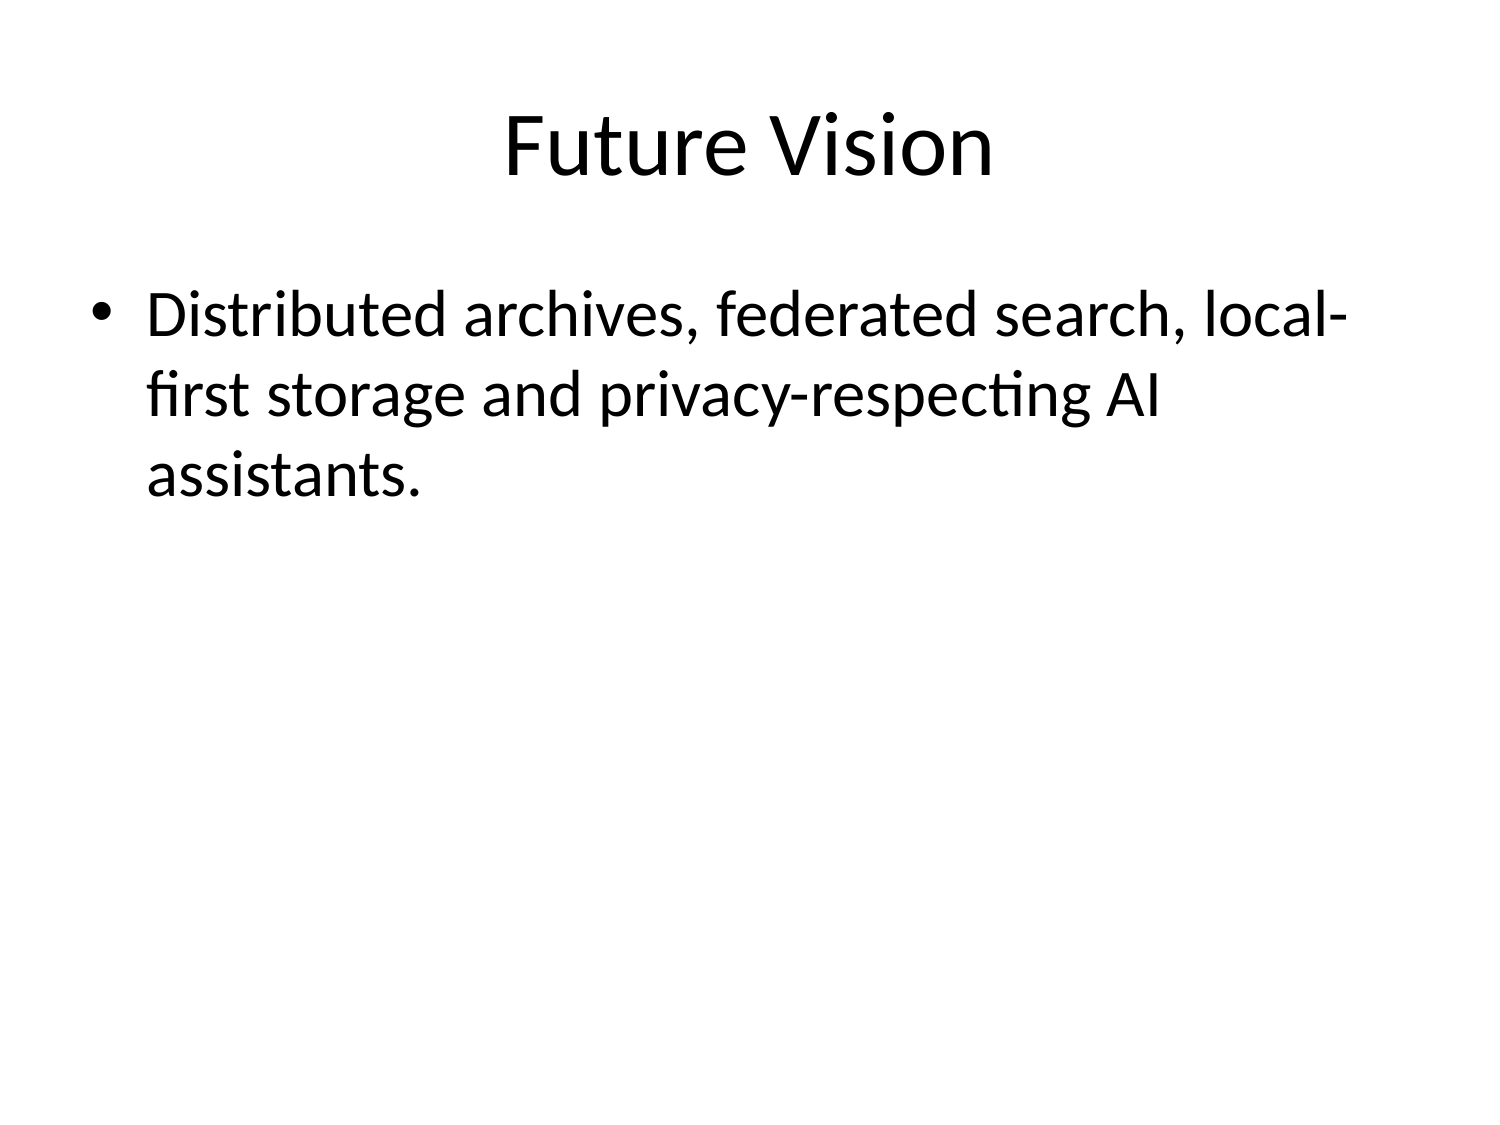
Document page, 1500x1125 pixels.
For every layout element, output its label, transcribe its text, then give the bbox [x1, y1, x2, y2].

list Distributed archives, federated search, local-first storage and privacy-respecting AI assistants. [75, 262, 1425, 1005]
title Future Vision [75, 45, 1425, 233]
